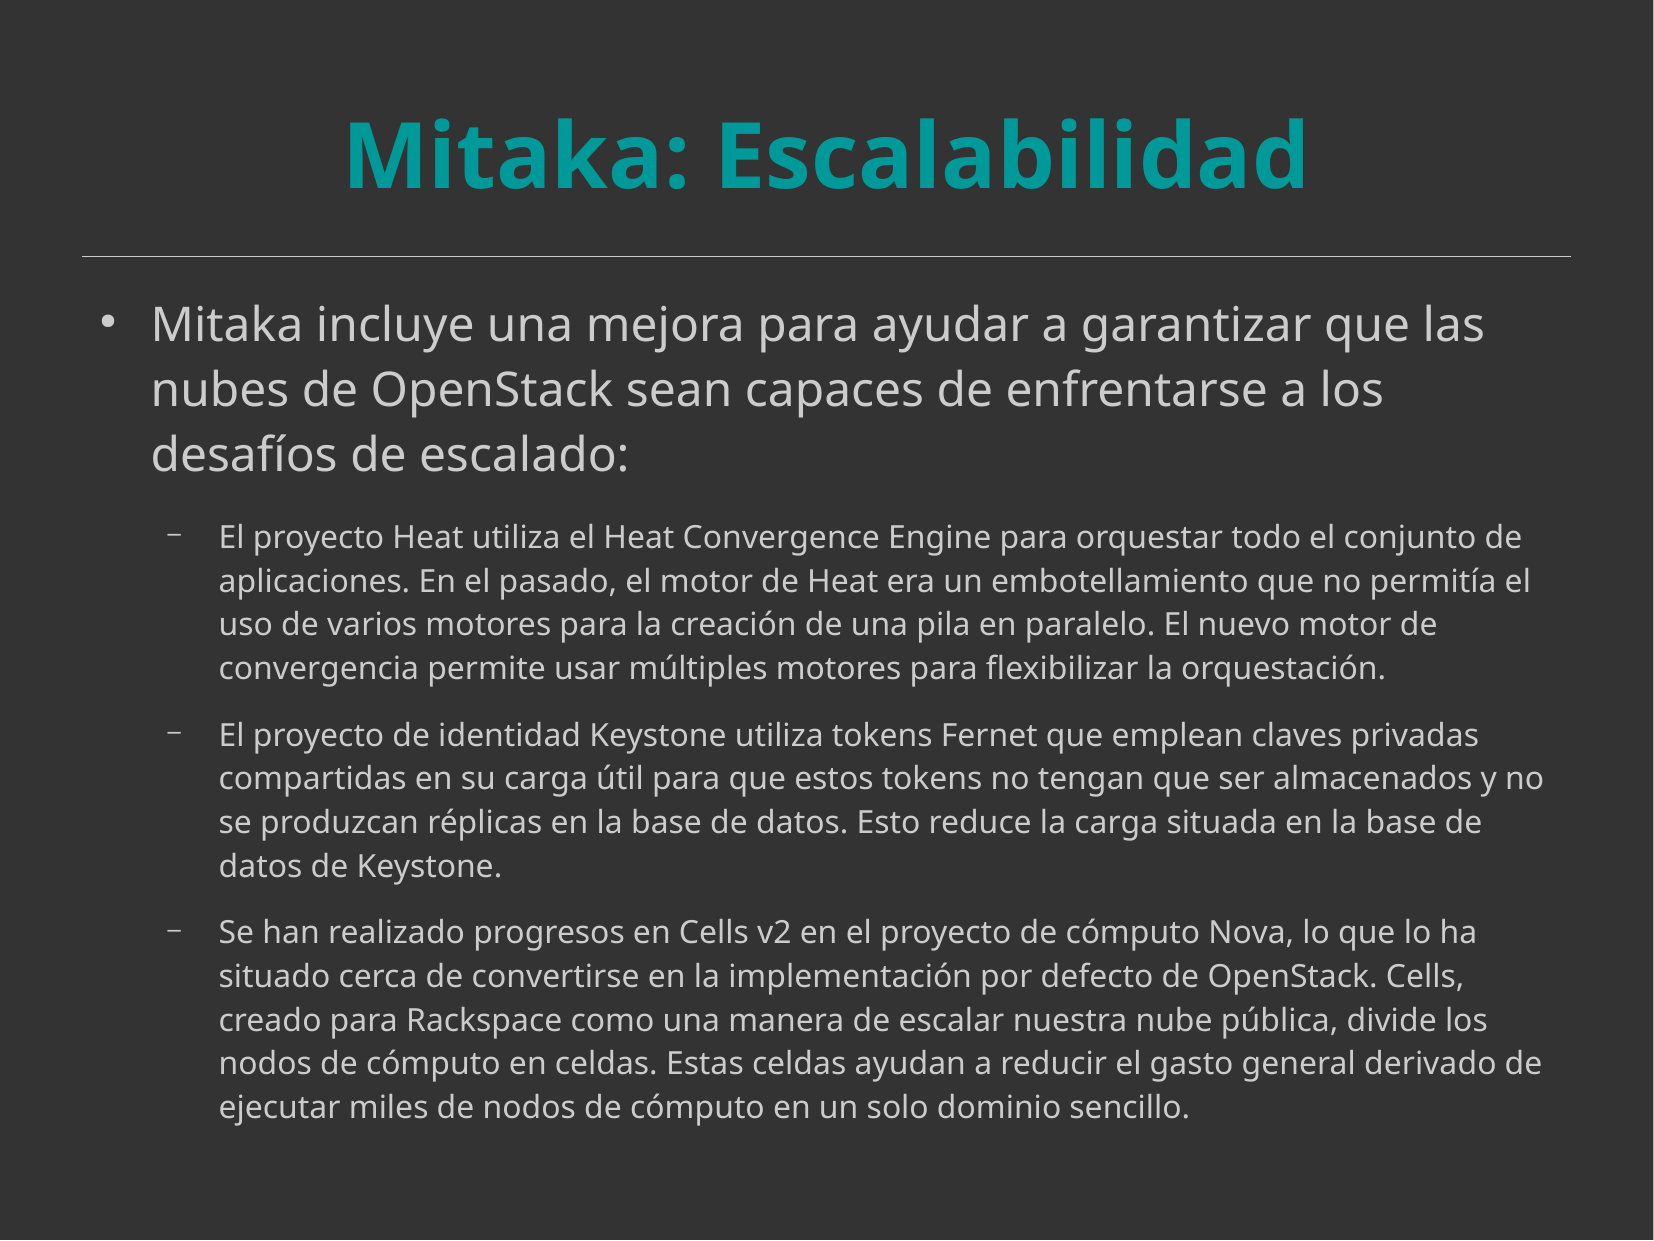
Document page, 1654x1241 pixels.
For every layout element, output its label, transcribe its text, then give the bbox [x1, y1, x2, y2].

list Mitaka incluye una mejora para ayudar a garantizar que las nubes de OpenStack sean capaces de enfrentarse a los desafíos de escalado: El proyecto Heat utiliza el Heat Convergence Engine para orquestar todo el conjunto de aplicaciones. En el pasado, el motor de Heat era un embotellamiento que no permitía el uso de varios motores para la creación de una pila en paralelo. El nuevo motor de convergencia permite usar múltiples motores para flexibilizar la orquestación. El proyecto de identidad Keystone utiliza tokens Fernet que emplean claves privadas compartidas en su carga útil para que estos tokens no tengan que ser almacenados y no se produzcan réplicas en la base de datos. Esto reduce la carga situada en la base de datos de Keystone. Se han realizado progresos en Cells v2 en el proyecto de cómputo Nova, lo que lo ha situado cerca de convertirse en la implementación por defecto de OpenStack. Cells, creado para Rackspace como una manera de escalar nuestra nube pública, divide los nodos de cómputo en celdas. Estas celdas ayudan a reducir el gasto general derivado de ejecutar miles de nodos de cómputo en un solo dominio sencillo. [82, 290, 1571, 1146]
title Mitaka: Escalabilidad [82, 49, 1571, 257]
